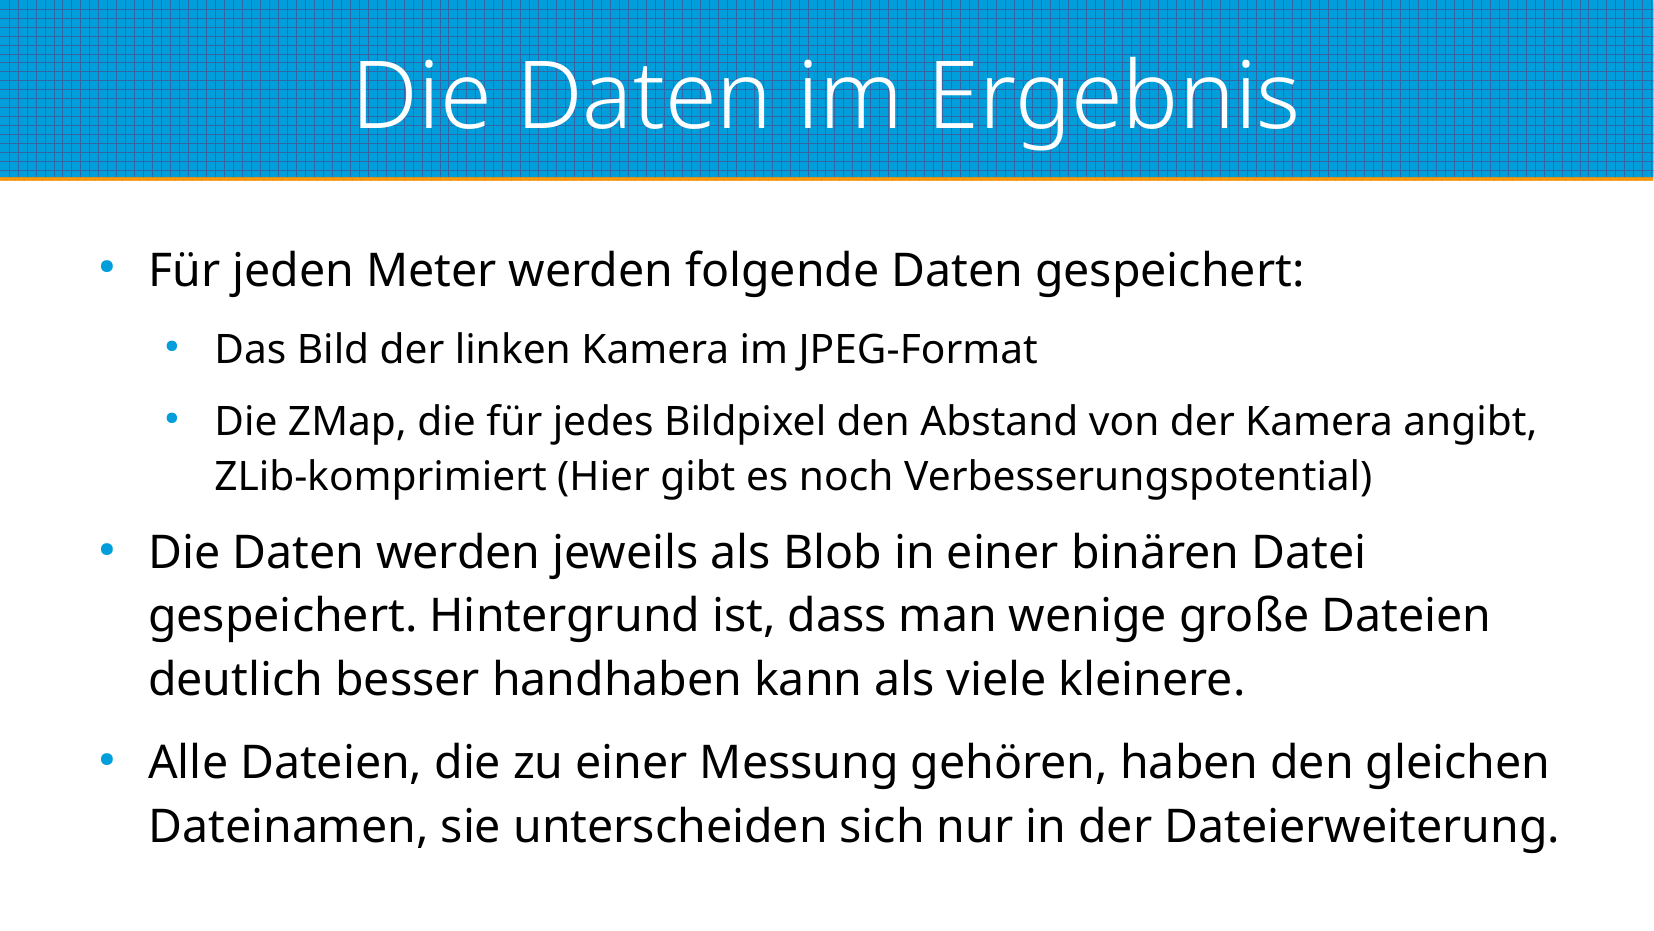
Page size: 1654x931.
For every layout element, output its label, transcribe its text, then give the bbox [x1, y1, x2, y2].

title Die Daten im Ergebnis [82, 14, 1571, 171]
list Für jeden Meter werden folgende Daten gespeichert: Das Bild der linken Kamera im JPEG-Format Die ZMap, die für jedes Bildpixel den Abstand von der Kamera angibt, ZLib-komprimiert (Hier gibt es noch Verbesserungspotential) Die Daten werden jeweils als Blob in einer binären Datei gespeichert. Hintergrund ist, dass man wenige große Dateien deutlich besser handhaben kann als viele kleinere. Alle Dateien, die zu einer Messung gehören, haben den gleichen Dateinamen, sie unterscheiden sich nur in der Dateierweiterung. [82, 236, 1563, 886]
